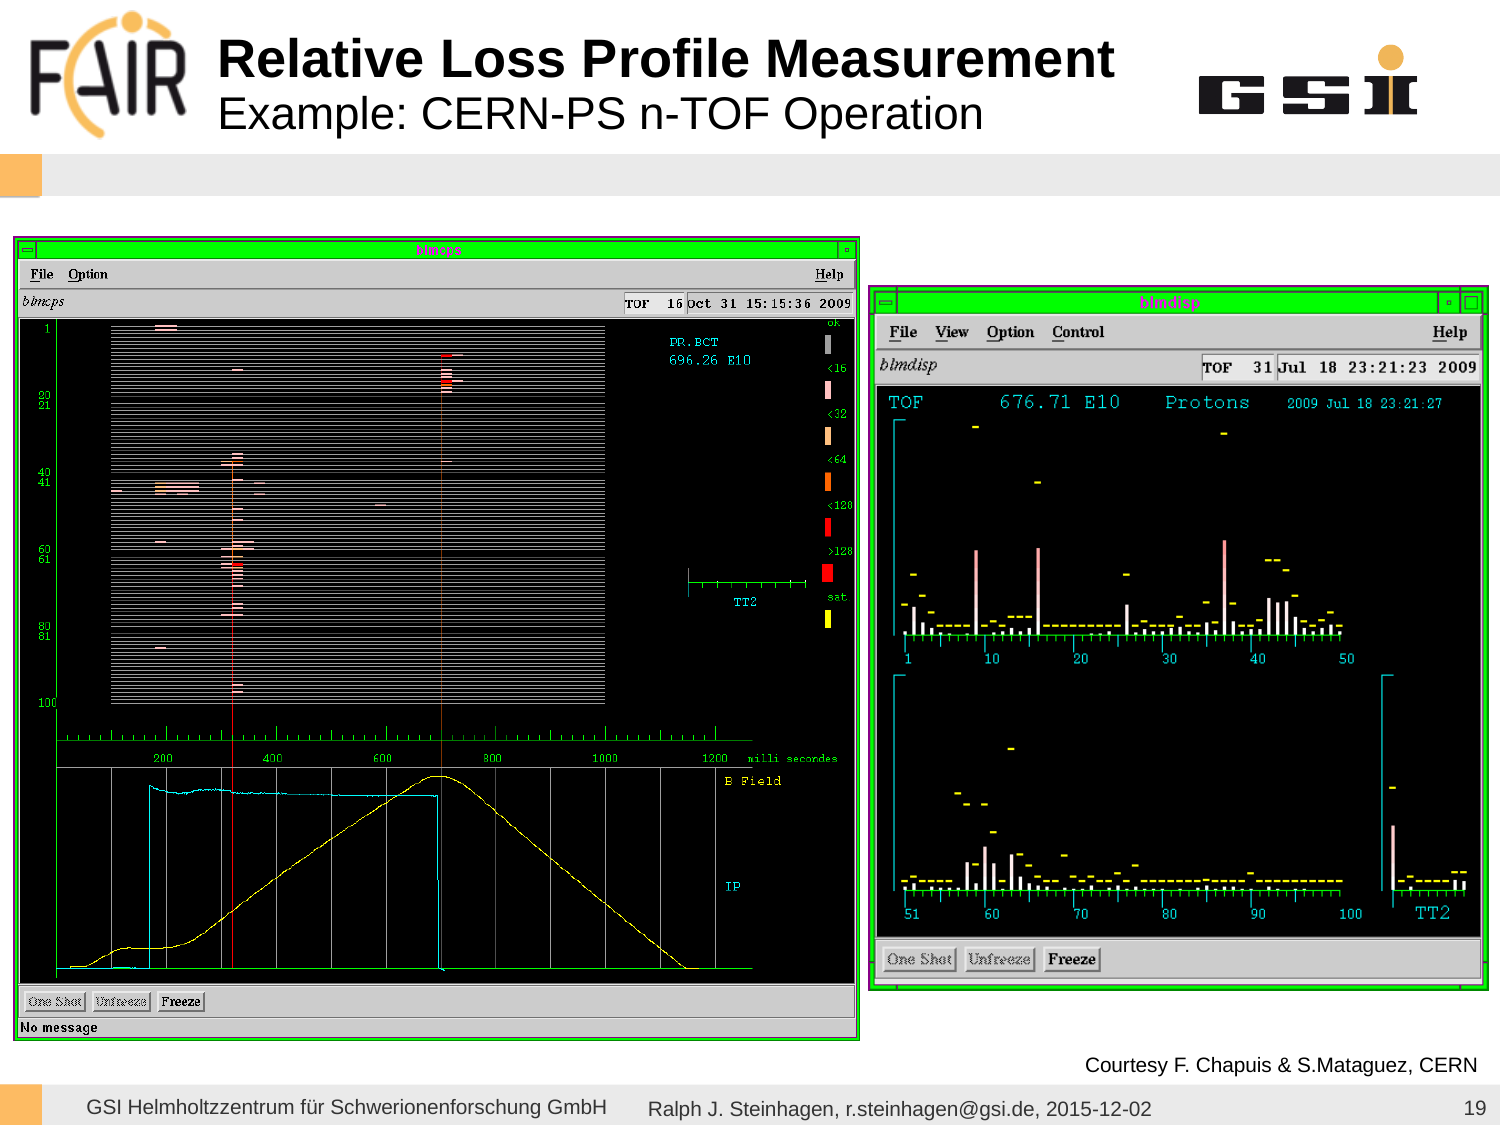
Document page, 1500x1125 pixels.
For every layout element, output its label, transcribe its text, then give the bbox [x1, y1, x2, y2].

title Relative Loss Profile Measurement Example: CERN-PS n-TOF Operation [217, 20, 1193, 147]
picture [13, 236, 860, 1041]
picture [868, 285, 1489, 991]
text_box Courtesy F. Chapuis & S.Mataguez, CERN [1054, 1045, 1493, 1085]
picture [30, 9, 187, 141]
picture [1197, 42, 1419, 117]
